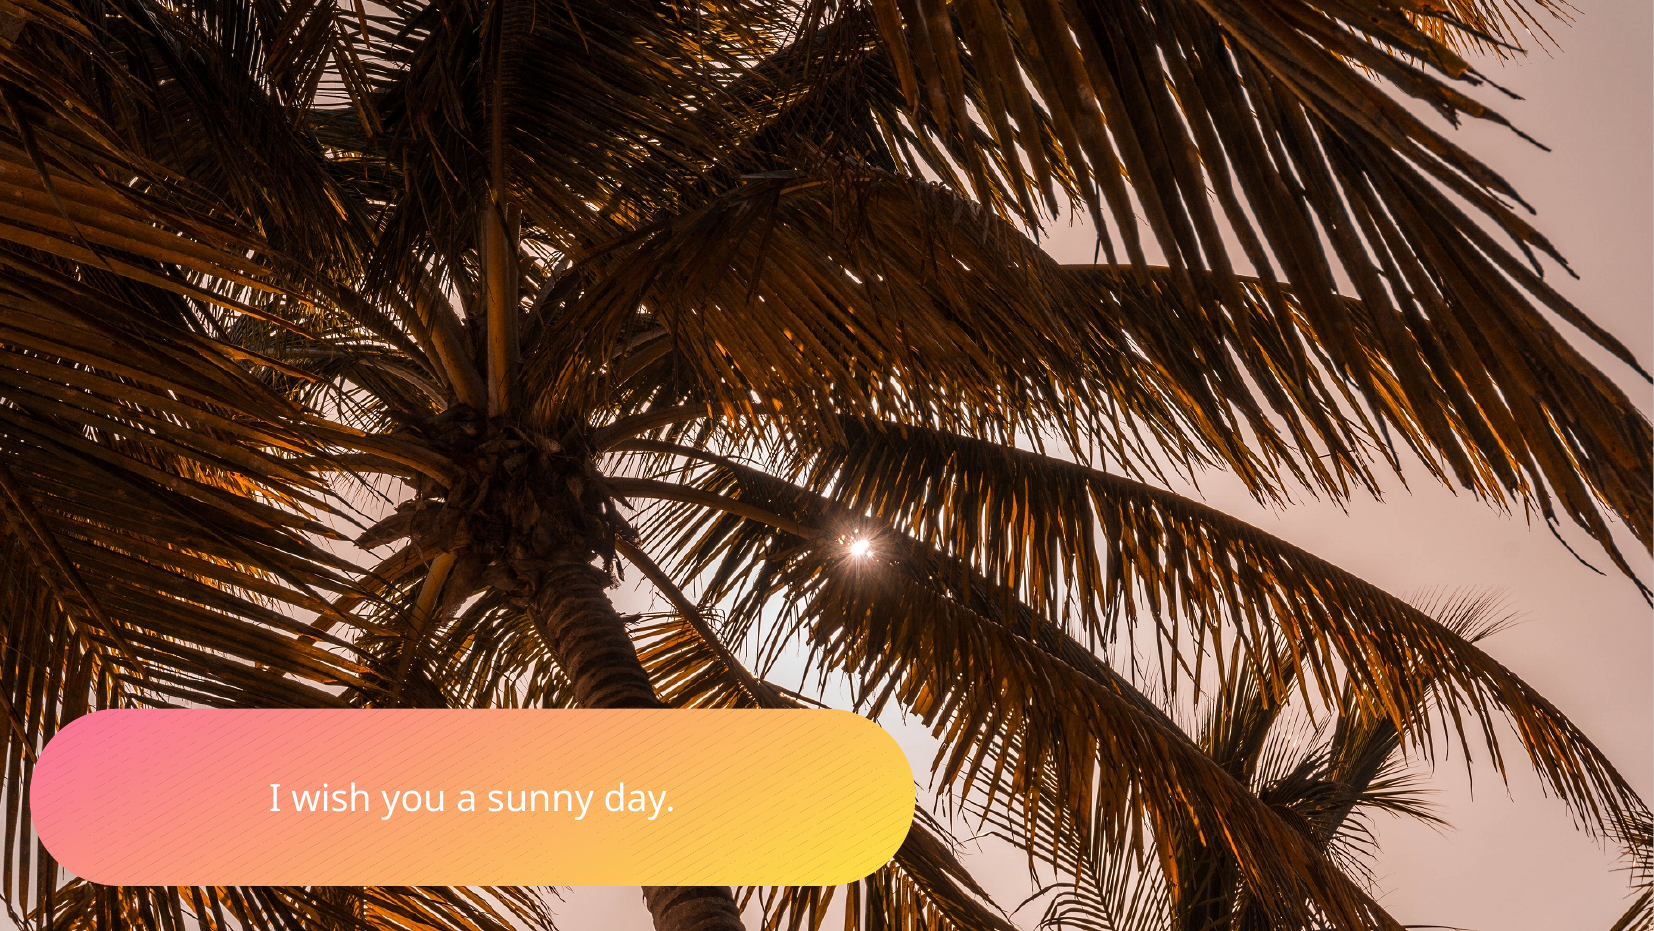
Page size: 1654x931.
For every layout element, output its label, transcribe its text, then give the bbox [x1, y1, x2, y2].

picture [0, 0, 1654, 931]
text_box I wish you a sunny day. [29, 708, 916, 886]
